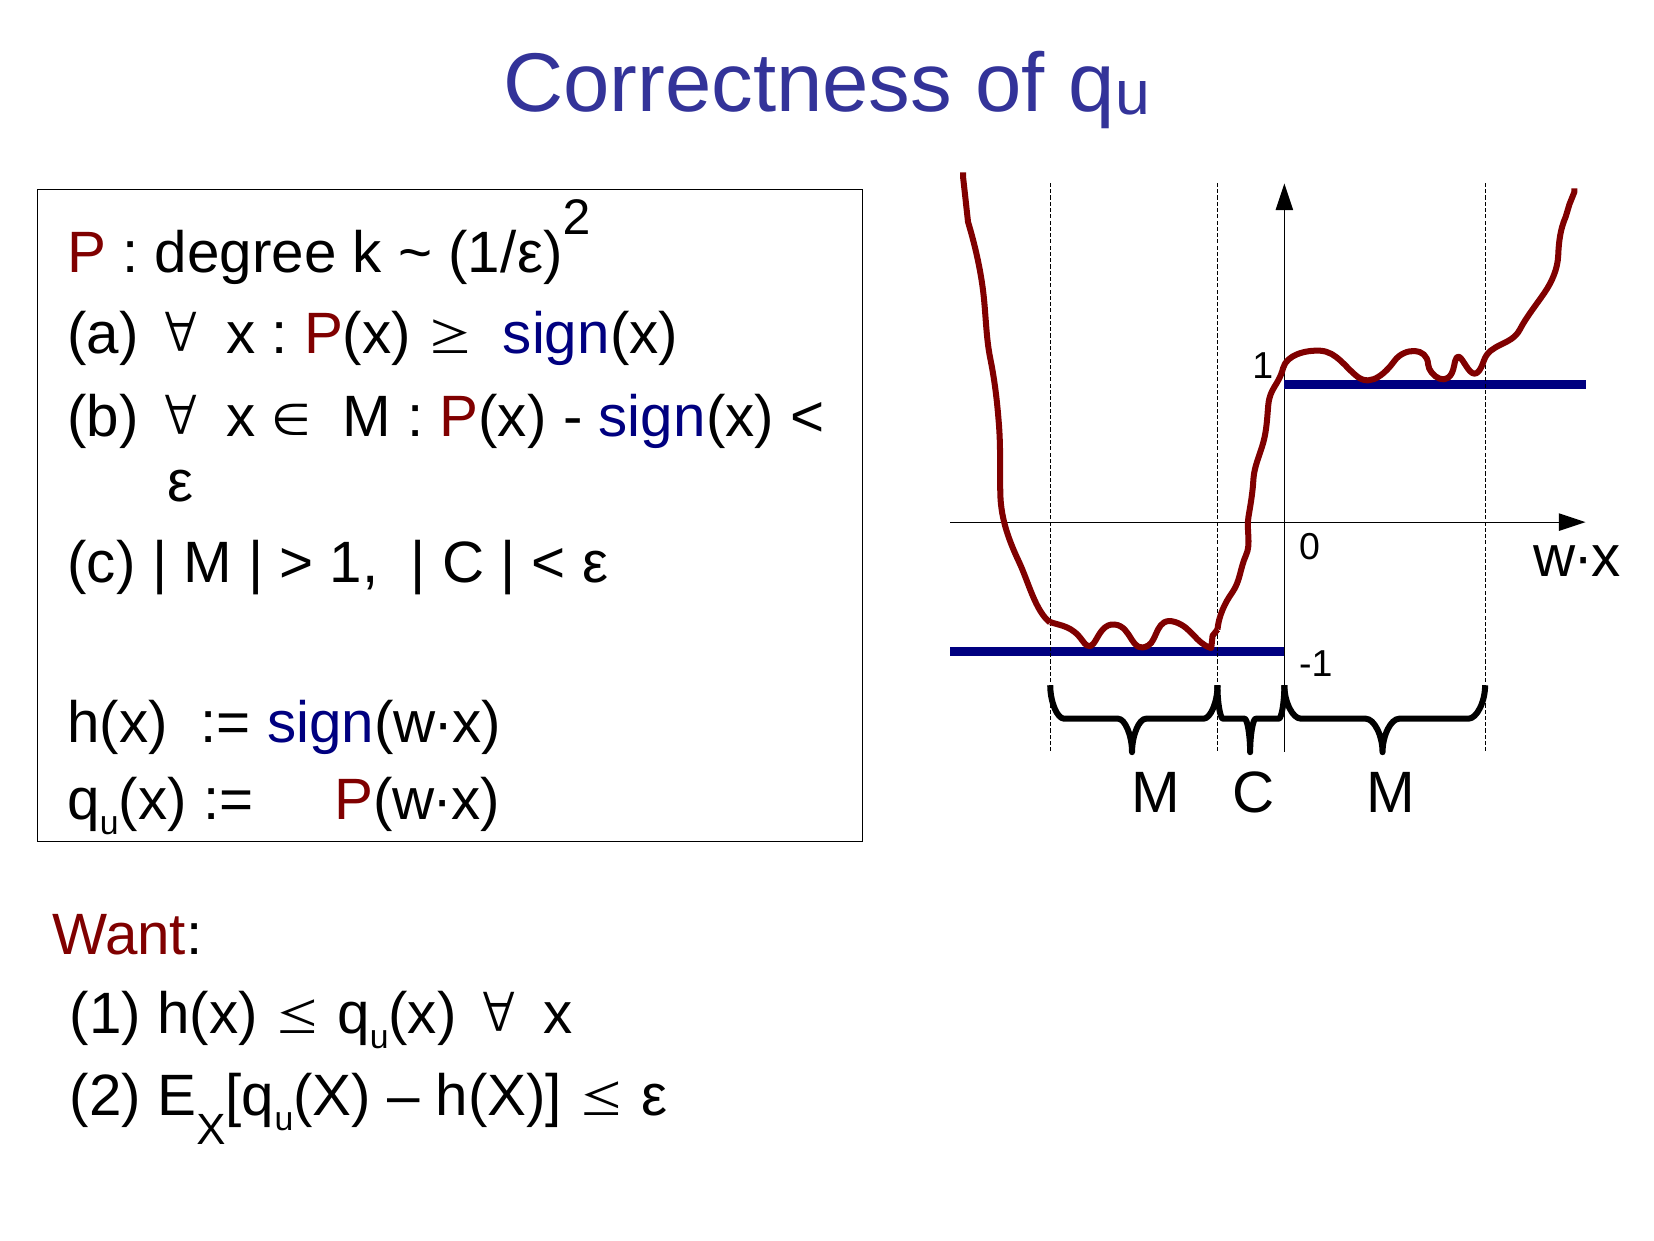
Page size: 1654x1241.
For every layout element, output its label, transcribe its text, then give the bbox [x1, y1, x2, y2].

text_box Want: (1) h(x)  qu(x)  x (2) EX[qu(X) – h(X)]  ε [37, 894, 976, 1163]
text_box P : degree k ~ (1/ε)2 (a)  x : P(x)  sign(x) (b)  x  M : P(x) - sign(x) < ε (c) | M | > 1, | C | < ε h(x) := sign(w∙x) qu(x) := P(w∙x) [37, 189, 863, 826]
text_box 1 [1237, 337, 1288, 395]
text_box w∙x [1518, 522, 1654, 602]
text_box M [1117, 752, 1238, 832]
text_box 0 [1284, 517, 1351, 575]
text_box 1 [1275, 367, 1288, 395]
title Correctness of qu [82, 19, 1571, 147]
text_box M [1351, 752, 1463, 832]
text_box C [1238, 752, 1313, 832]
text_box -1 [1284, 634, 1348, 692]
